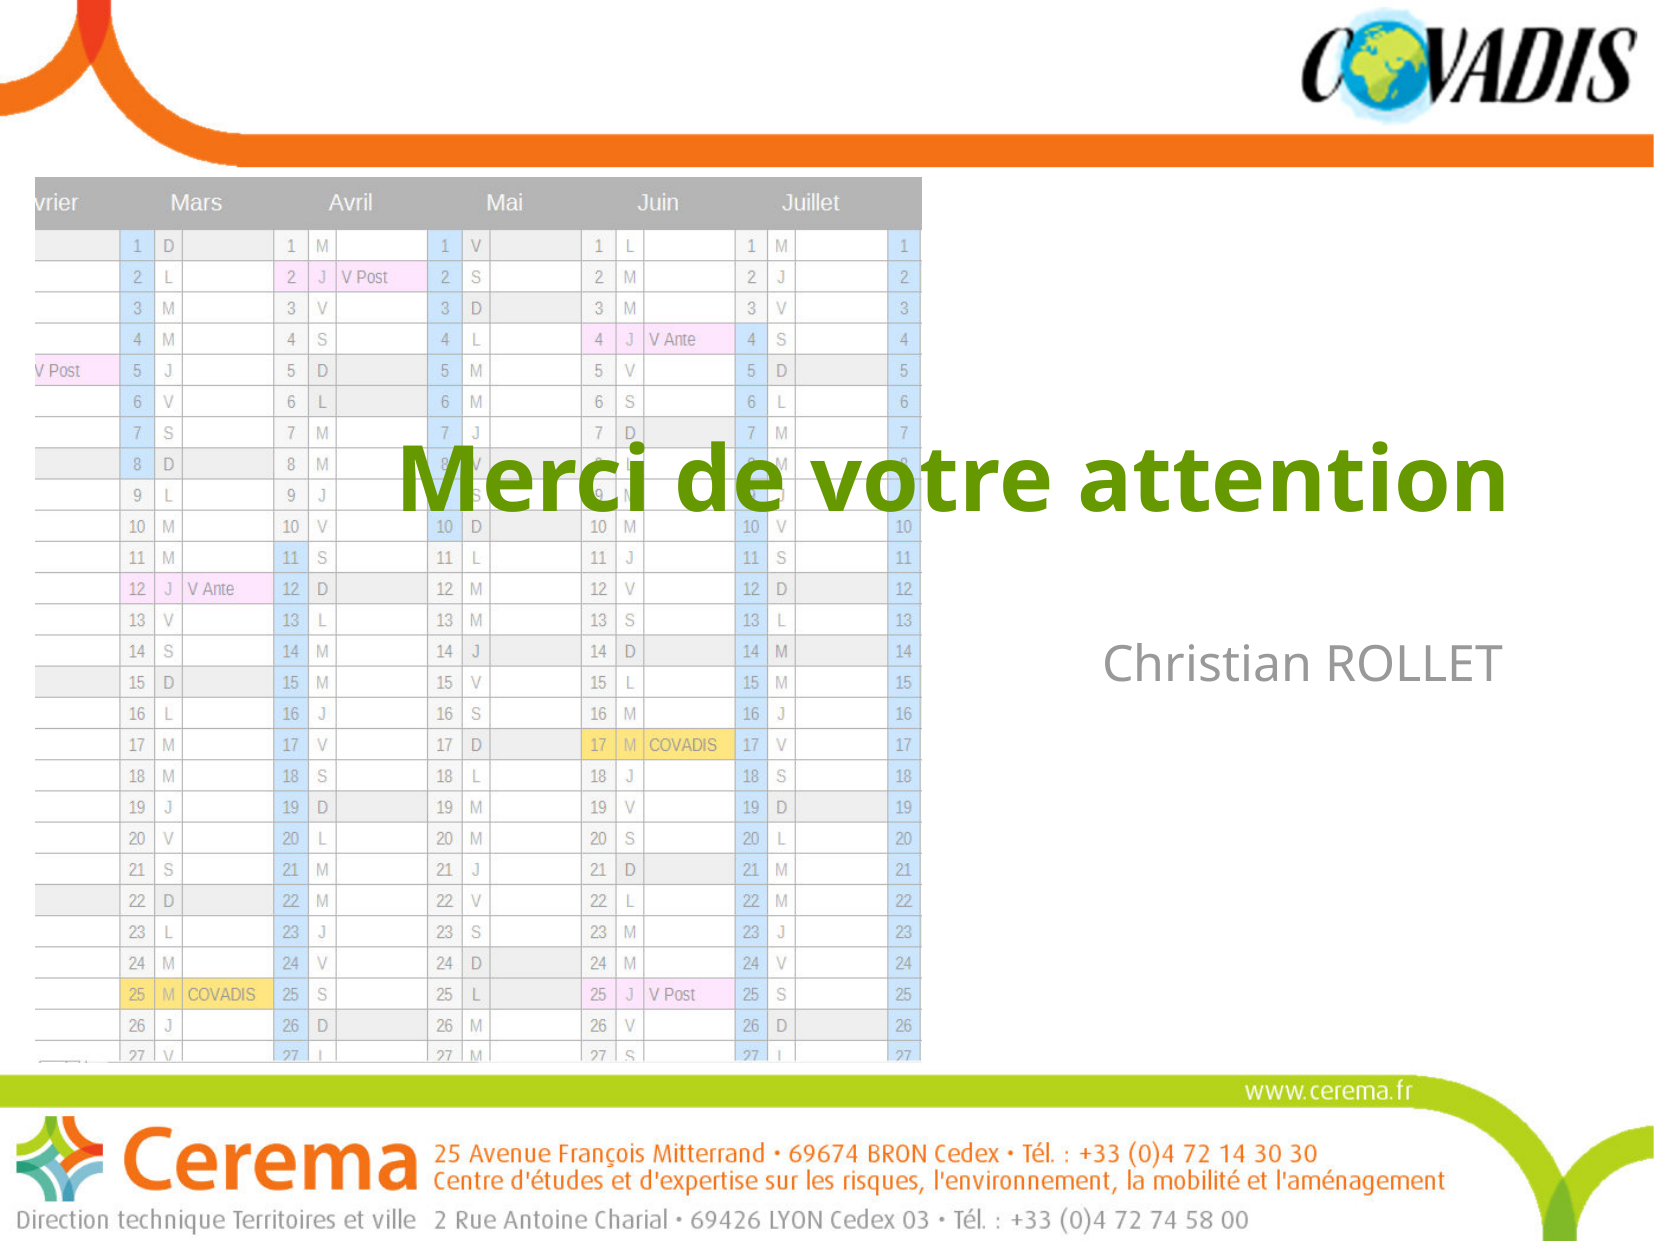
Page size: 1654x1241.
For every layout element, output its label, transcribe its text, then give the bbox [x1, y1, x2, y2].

picture [0, 0, 1654, 1241]
list Christian ROLLET [236, 637, 1595, 1052]
title Merci de votre attention [153, 354, 1512, 609]
